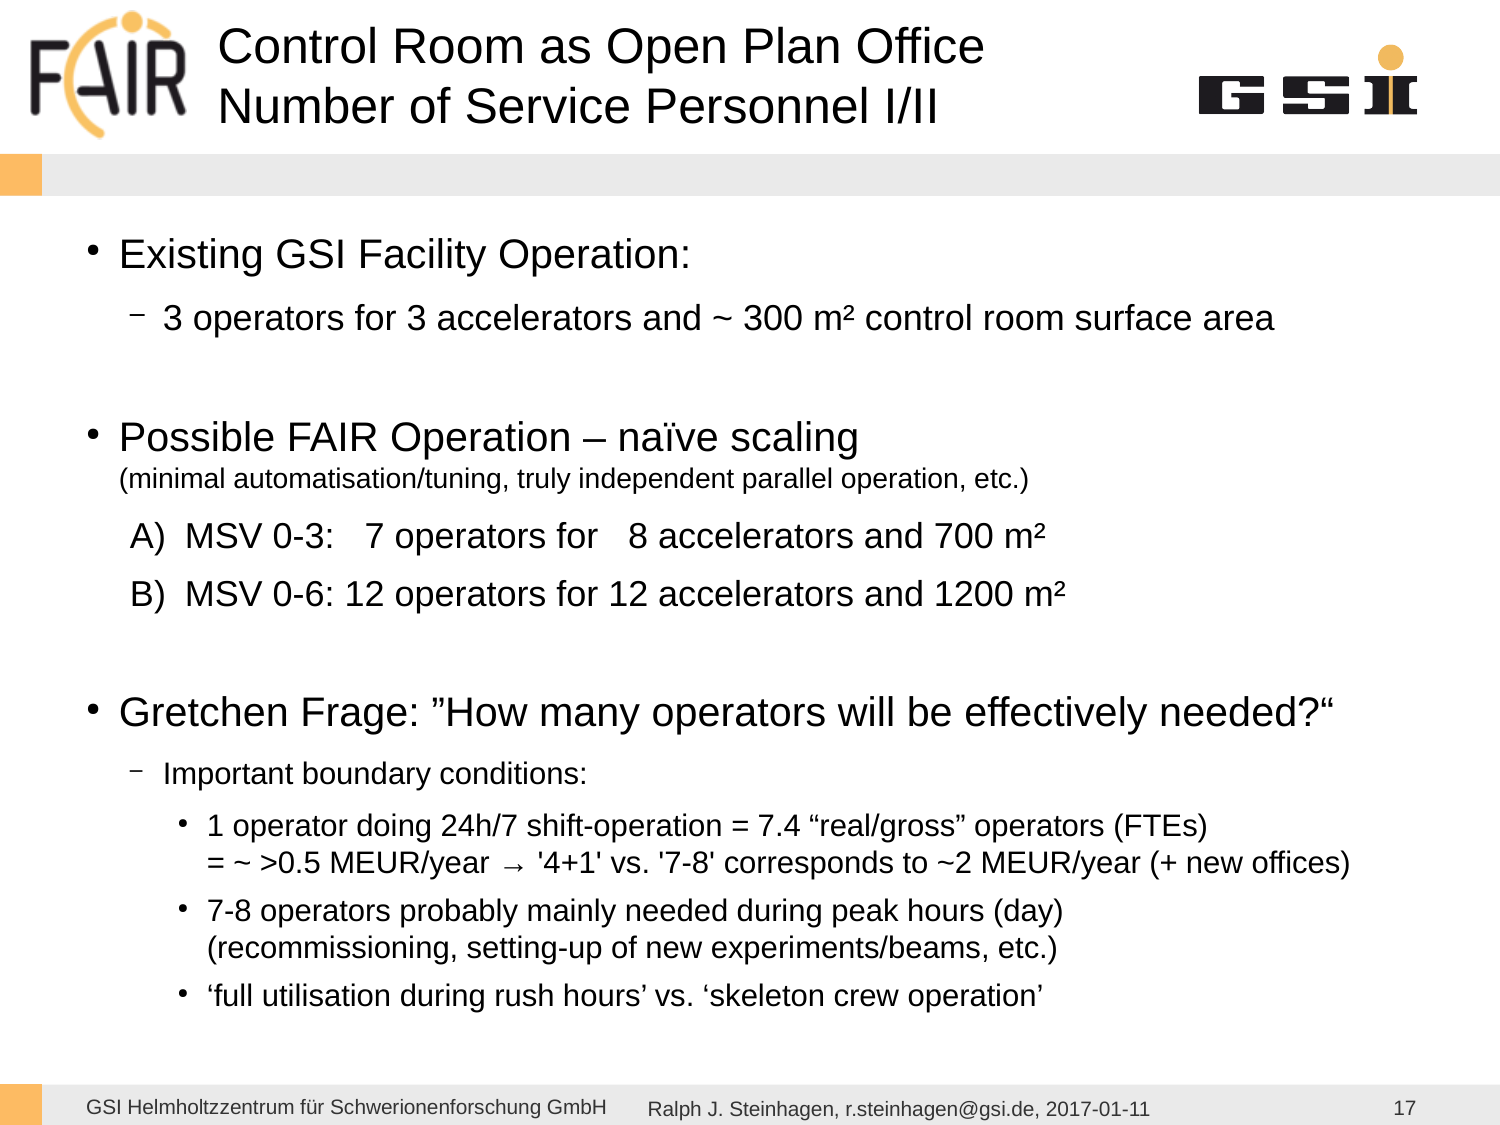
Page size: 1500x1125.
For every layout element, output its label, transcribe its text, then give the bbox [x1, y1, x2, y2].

list Existing GSI Facility Operation: 3 operators for 3 accelerators and ~ 300 m² control room surface area Possible FAIR Operation – naïve scaling (minimal automatisation/tuning, truly independent parallel operation, etc.) MSV 0-3: 7 operators for 8 accelerators and 700 m² MSV 0-6: 12 operators for 12 accelerators and 1200 m² Gretchen Frage: ”How many operators will be effectively needed?“ Important boundary conditions: 1 operator doing 24h/7 shift-operation = 7.4 “real/gross” operators (FTEs) = ~ >0.5 MEUR/year → '4+1' vs. '7-8' corresponds to ~2 MEUR/year (+ new offices) 7-8 operators probably mainly needed during peak hours (day) (recommissioning, setting-up of new experiments/beams, etc.) ‘full utilisation during rush hours’ vs. ‘skeleton crew operation’ [75, 226, 1425, 1026]
picture [1197, 42, 1419, 117]
picture [30, 9, 187, 141]
title Control Room as Open Plan Office Number of Service Personnel I/II [217, 0, 1186, 147]
